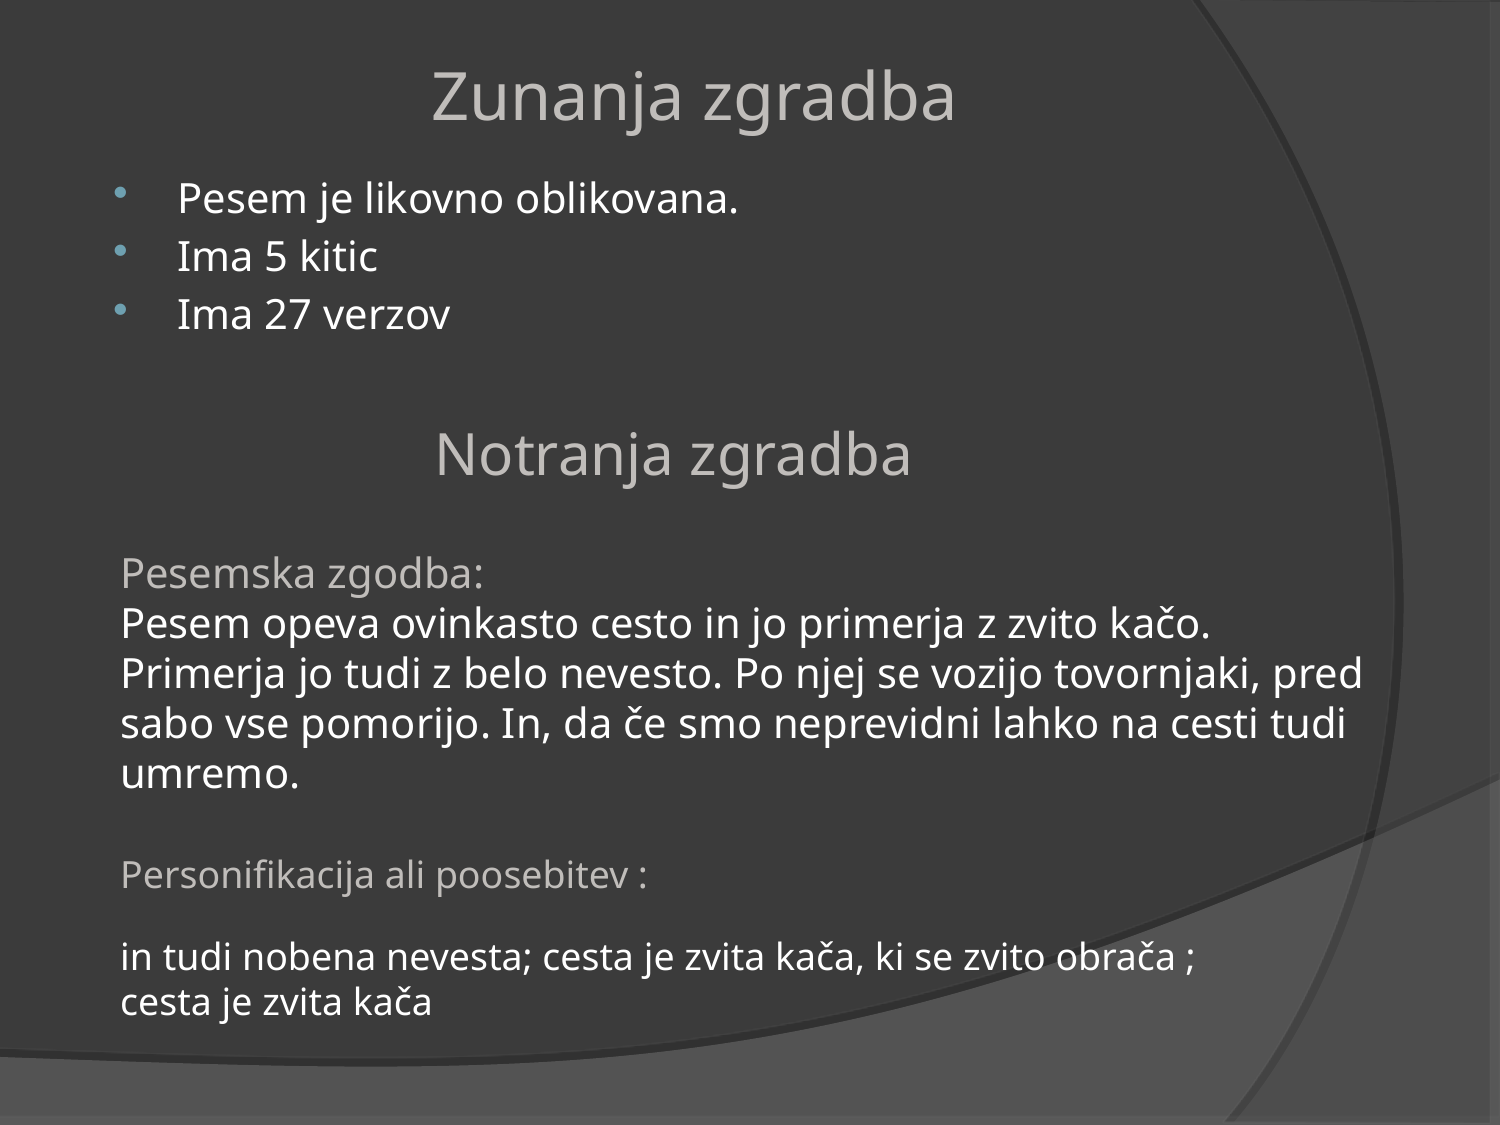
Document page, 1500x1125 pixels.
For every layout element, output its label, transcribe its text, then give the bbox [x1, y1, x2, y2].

text_box Personifikacija ali poosebitev : [105, 843, 1325, 904]
title Zunanja zgradba [82, 0, 1307, 188]
text_box in tudi nobena nevesta; cesta je zvita kača, ki se zvito obrača ; cesta je zvita kača [105, 925, 1301, 1031]
text_box Notranja zgradba [105, 410, 1243, 495]
list Pesem je likovno oblikovana. Ima 5 kitic Ima 27 verzov [93, 164, 1319, 418]
text_box Pesemska zgodba: Pesem opeva ovinkasto cesto in jo primerja z zvito kačo. Primerja jo tudi z belo nevesto. Po njej se vozijo tovornjaki, pred sabo vse pomorijo. In, da če smo neprevidni lahko na cesti tudi umremo. [105, 539, 1395, 804]
